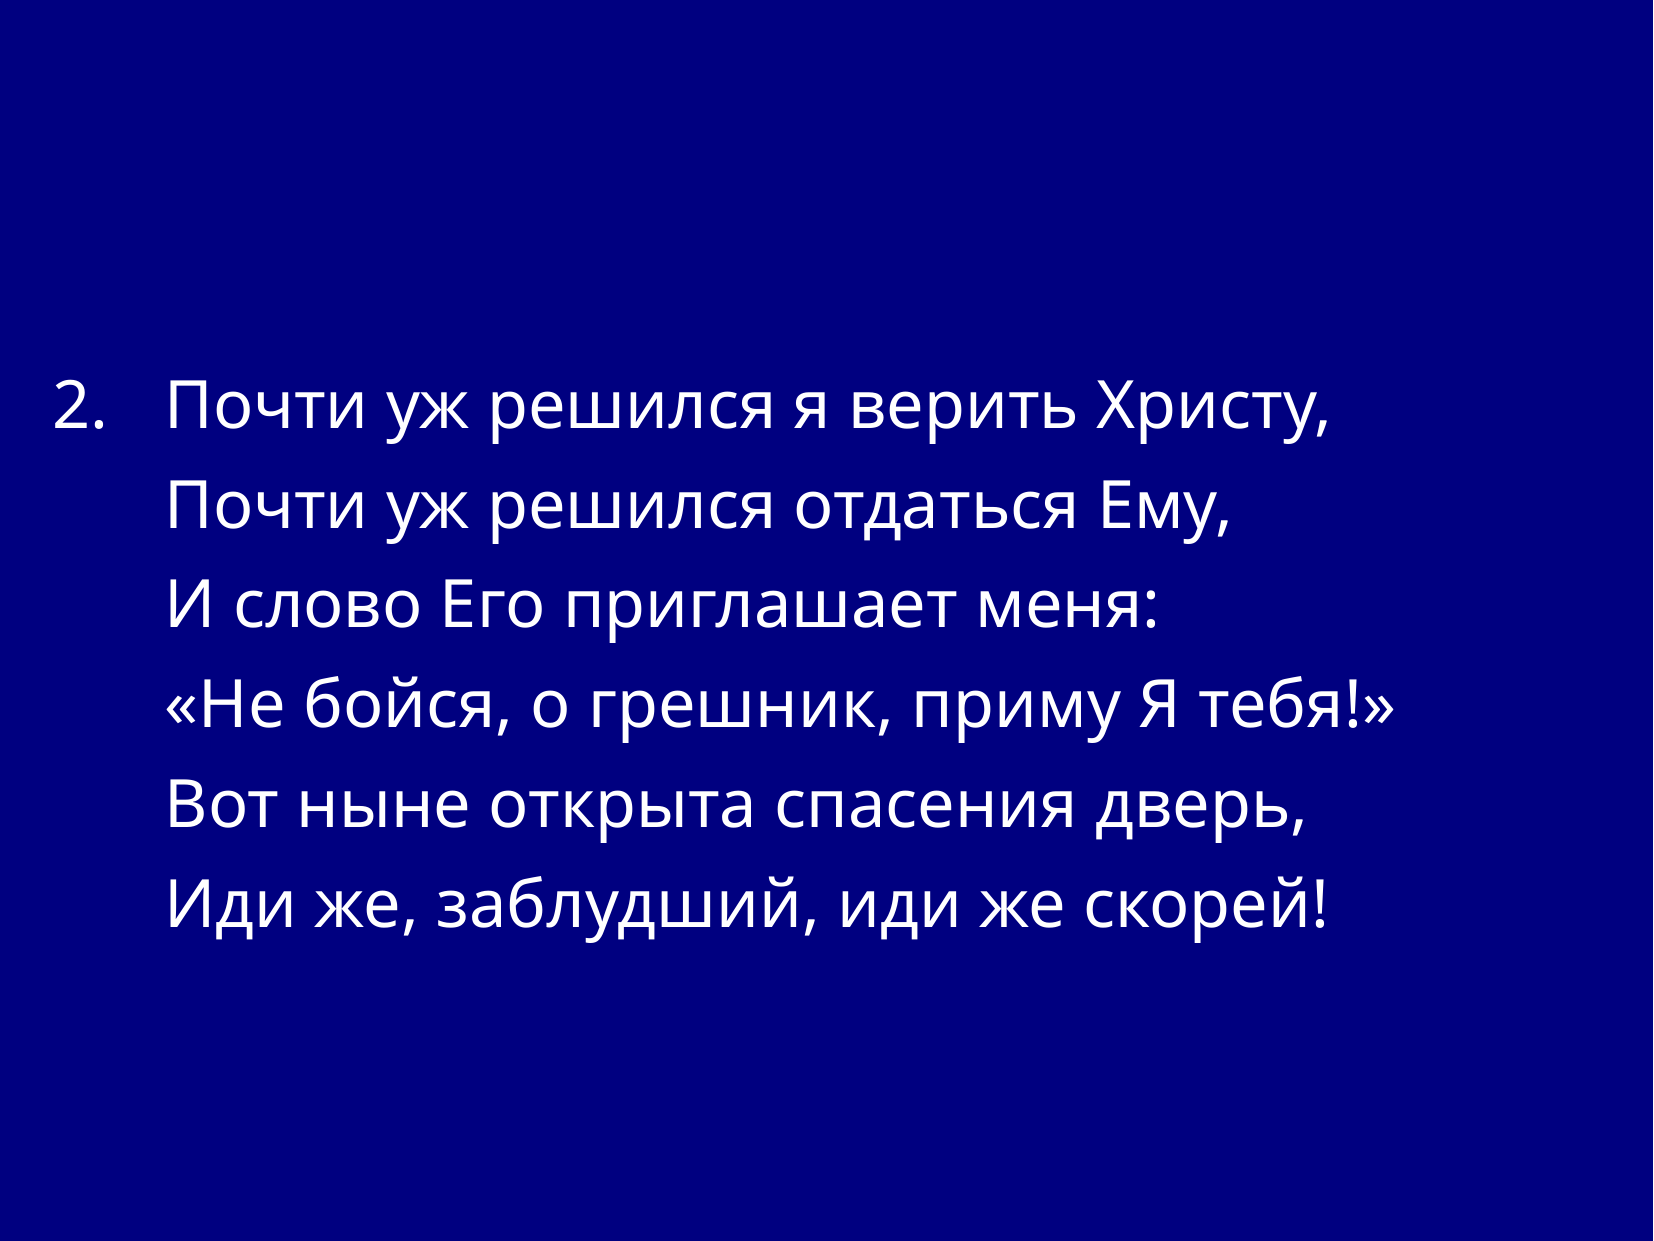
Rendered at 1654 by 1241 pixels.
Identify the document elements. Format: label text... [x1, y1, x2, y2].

text_box 2. Почти уж решился я верить Христу, Почти уж решился отдаться Ему, И слово Его приглашает меня: «Не бойся, о грешник, приму Я тебя!» Вот ныне открыта спасения дверь, Иди же, заблудший, иди же скорей! [37, 150, 1653, 1163]
